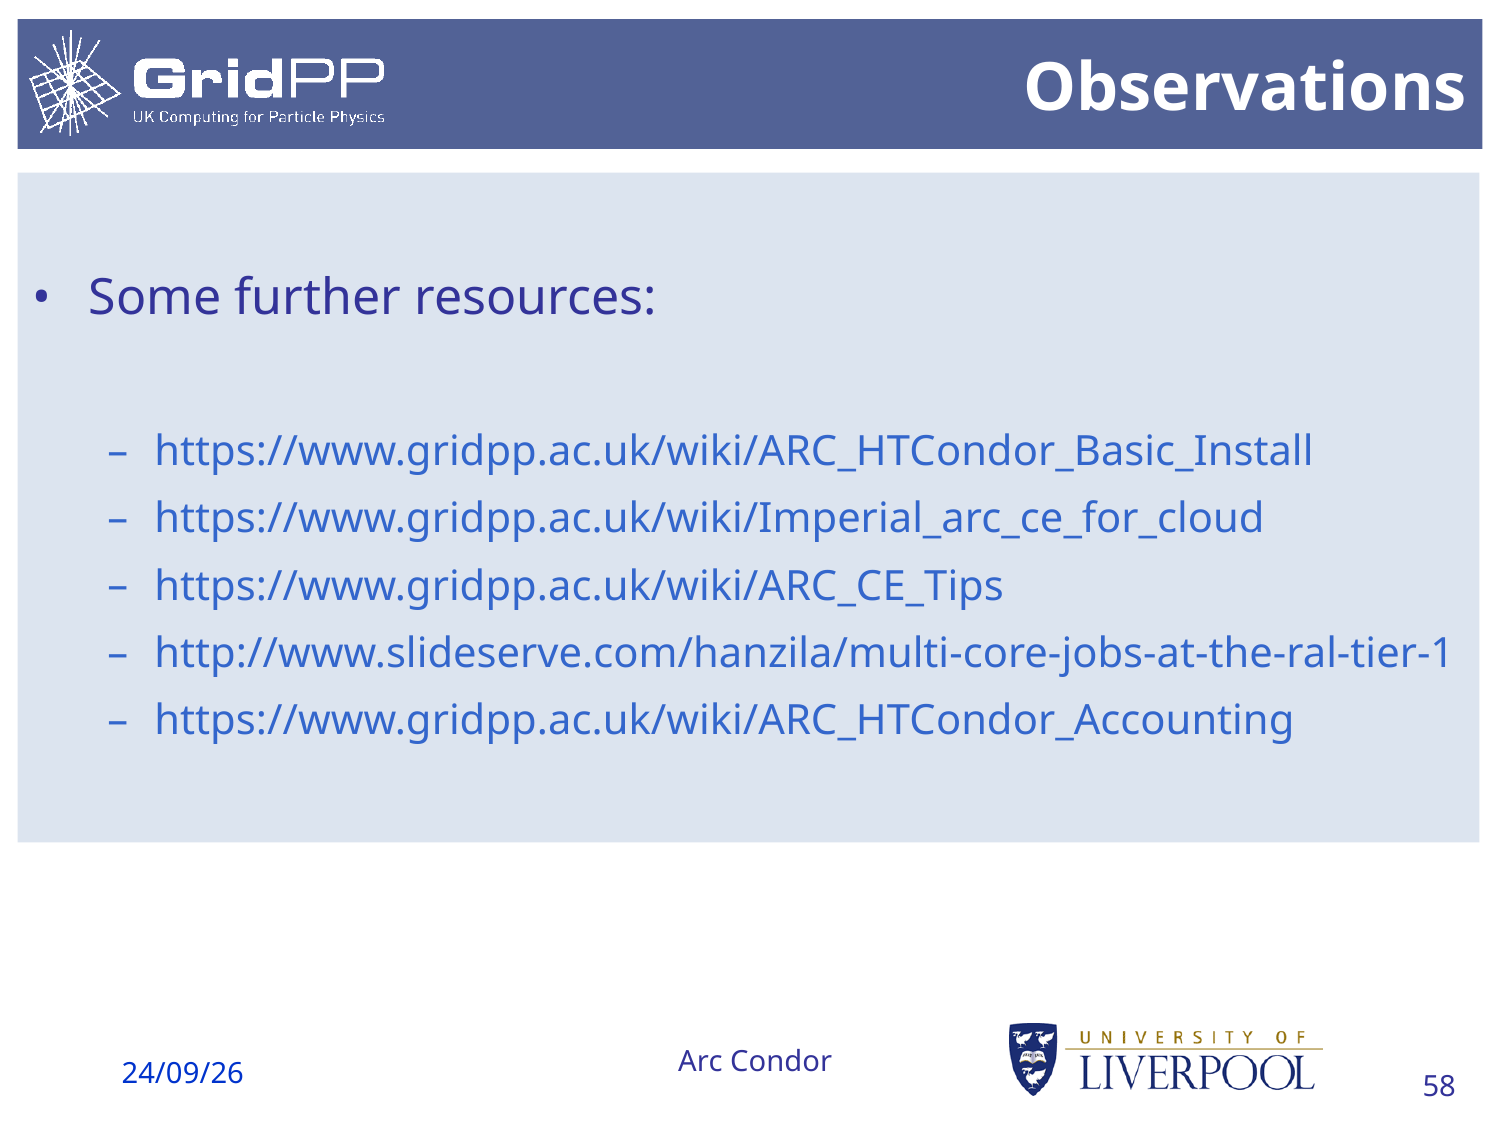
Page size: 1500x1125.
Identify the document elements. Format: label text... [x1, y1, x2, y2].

text_box 02/03/16 [29, 1046, 337, 1095]
list Some further resources: https://www.gridpp.ac.uk/wiki/ARC_HTCondor_Basic_Install https://www.gridpp.ac.uk/wiki/Imperial_arc_ce_for_cloud https://www.gridpp.ac.uk/wiki/ARC_CE_Tips http://www.slideserve.com/hanzila/multi-core-jobs-at-the-ral-tier-1 https://www.gridpp.ac.uk/wiki/ARC_HTCondor_Accounting [17, 172, 1480, 843]
picture [1009, 1023, 1323, 1096]
text_box <number> [1388, 1059, 1471, 1094]
title Observations [513, 19, 1483, 149]
picture [29, 30, 384, 136]
text_box Arc Condor [536, 1034, 975, 1094]
